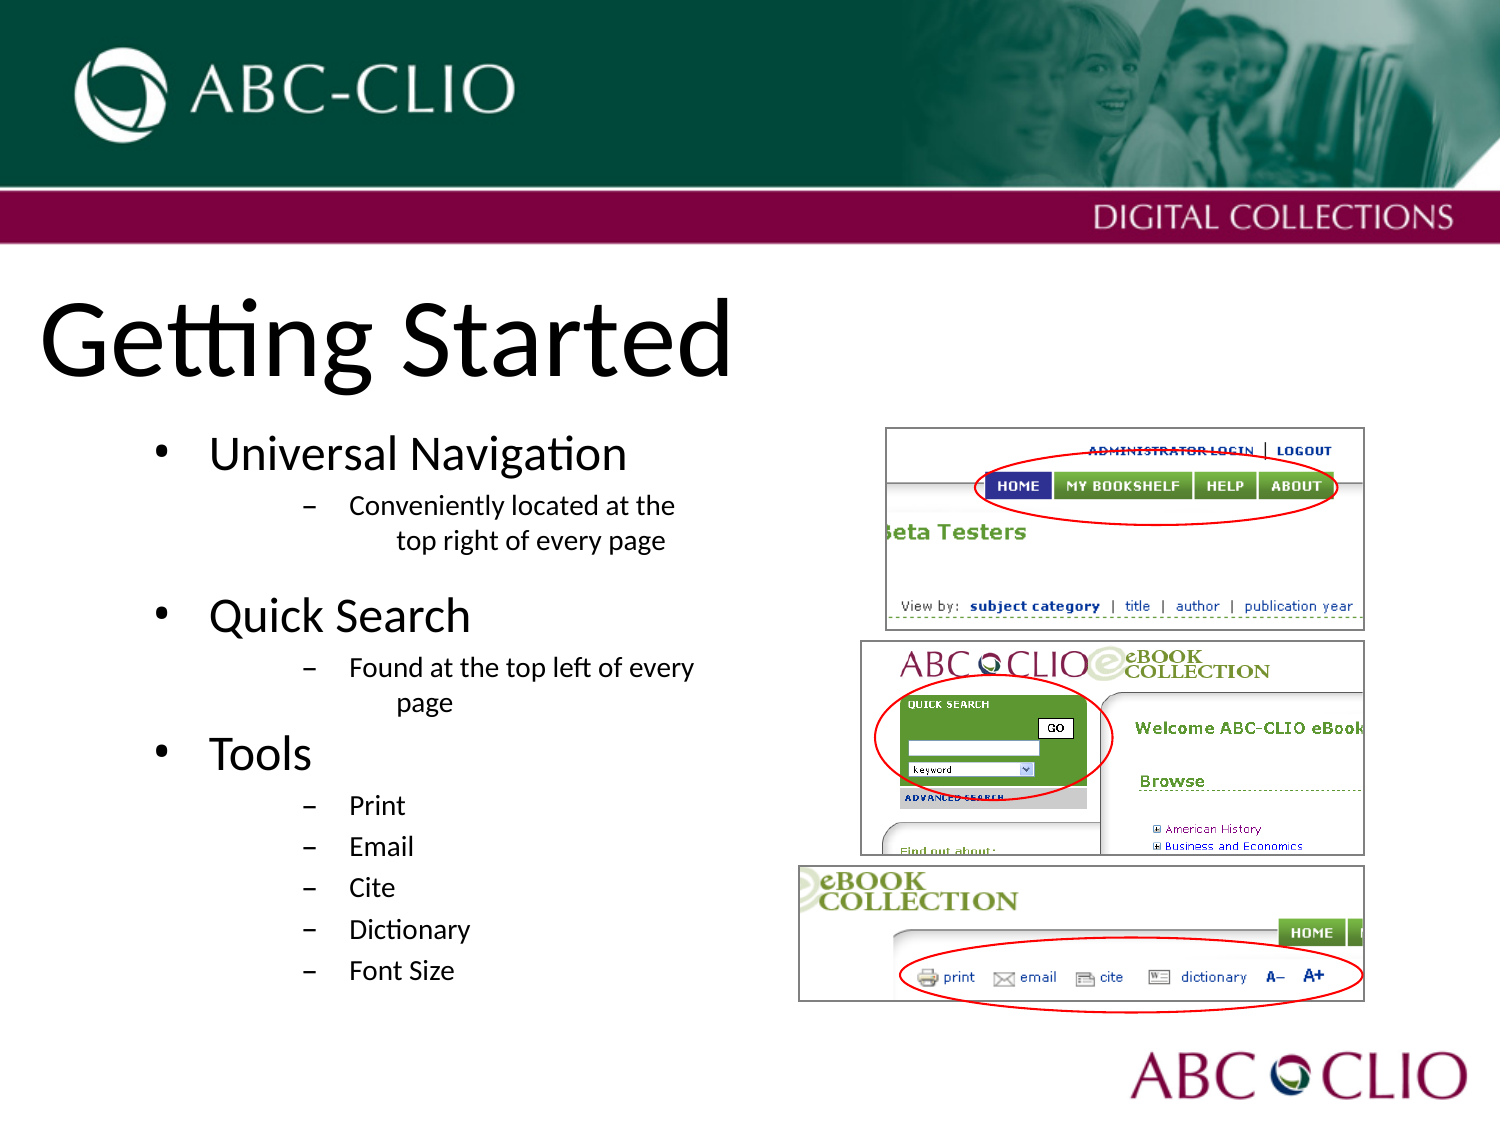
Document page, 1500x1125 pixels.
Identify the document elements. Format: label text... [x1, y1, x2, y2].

picture [87, 1020, 1500, 1125]
picture [1310, 980, 1363, 1001]
picture [800, 866, 1363, 1001]
picture [887, 428, 1363, 630]
text_box Quick Search Found at the top left of every page [137, 575, 725, 700]
picture [902, 939, 1361, 1001]
picture [0, 0, 1500, 246]
list Universal Navigation Conveniently located at the top right of every page [137, 412, 725, 575]
picture [862, 641, 1363, 855]
text_box Tools Print Email Cite Dictionary Font Size [137, 713, 725, 1000]
title Getting Started [24, 246, 1300, 426]
